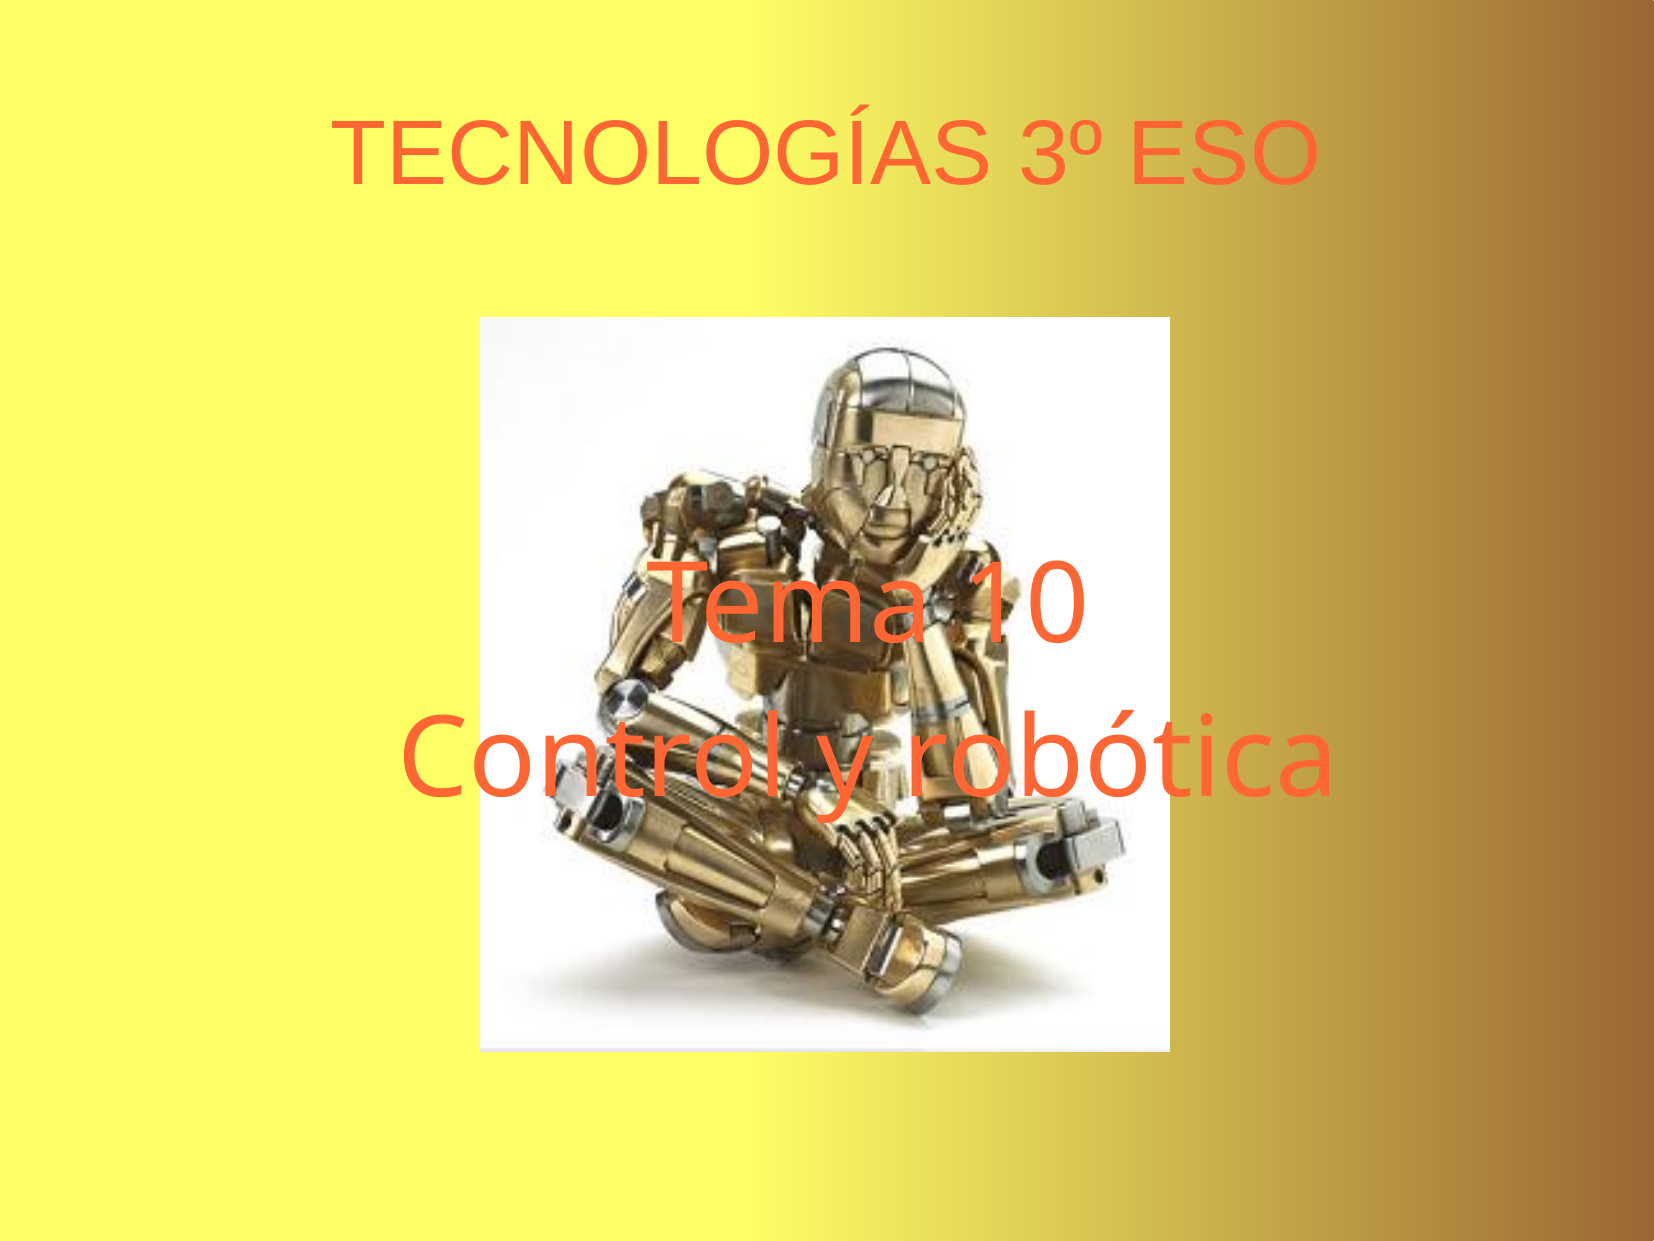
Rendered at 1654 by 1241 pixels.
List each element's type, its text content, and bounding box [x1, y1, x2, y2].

title TECNOLOGÍAS 3º ESO [82, 49, 1571, 257]
picture [480, 848, 1170, 1052]
text_box Tema 10 Control y robótica [212, 389, 1524, 848]
picture [480, 317, 1170, 389]
